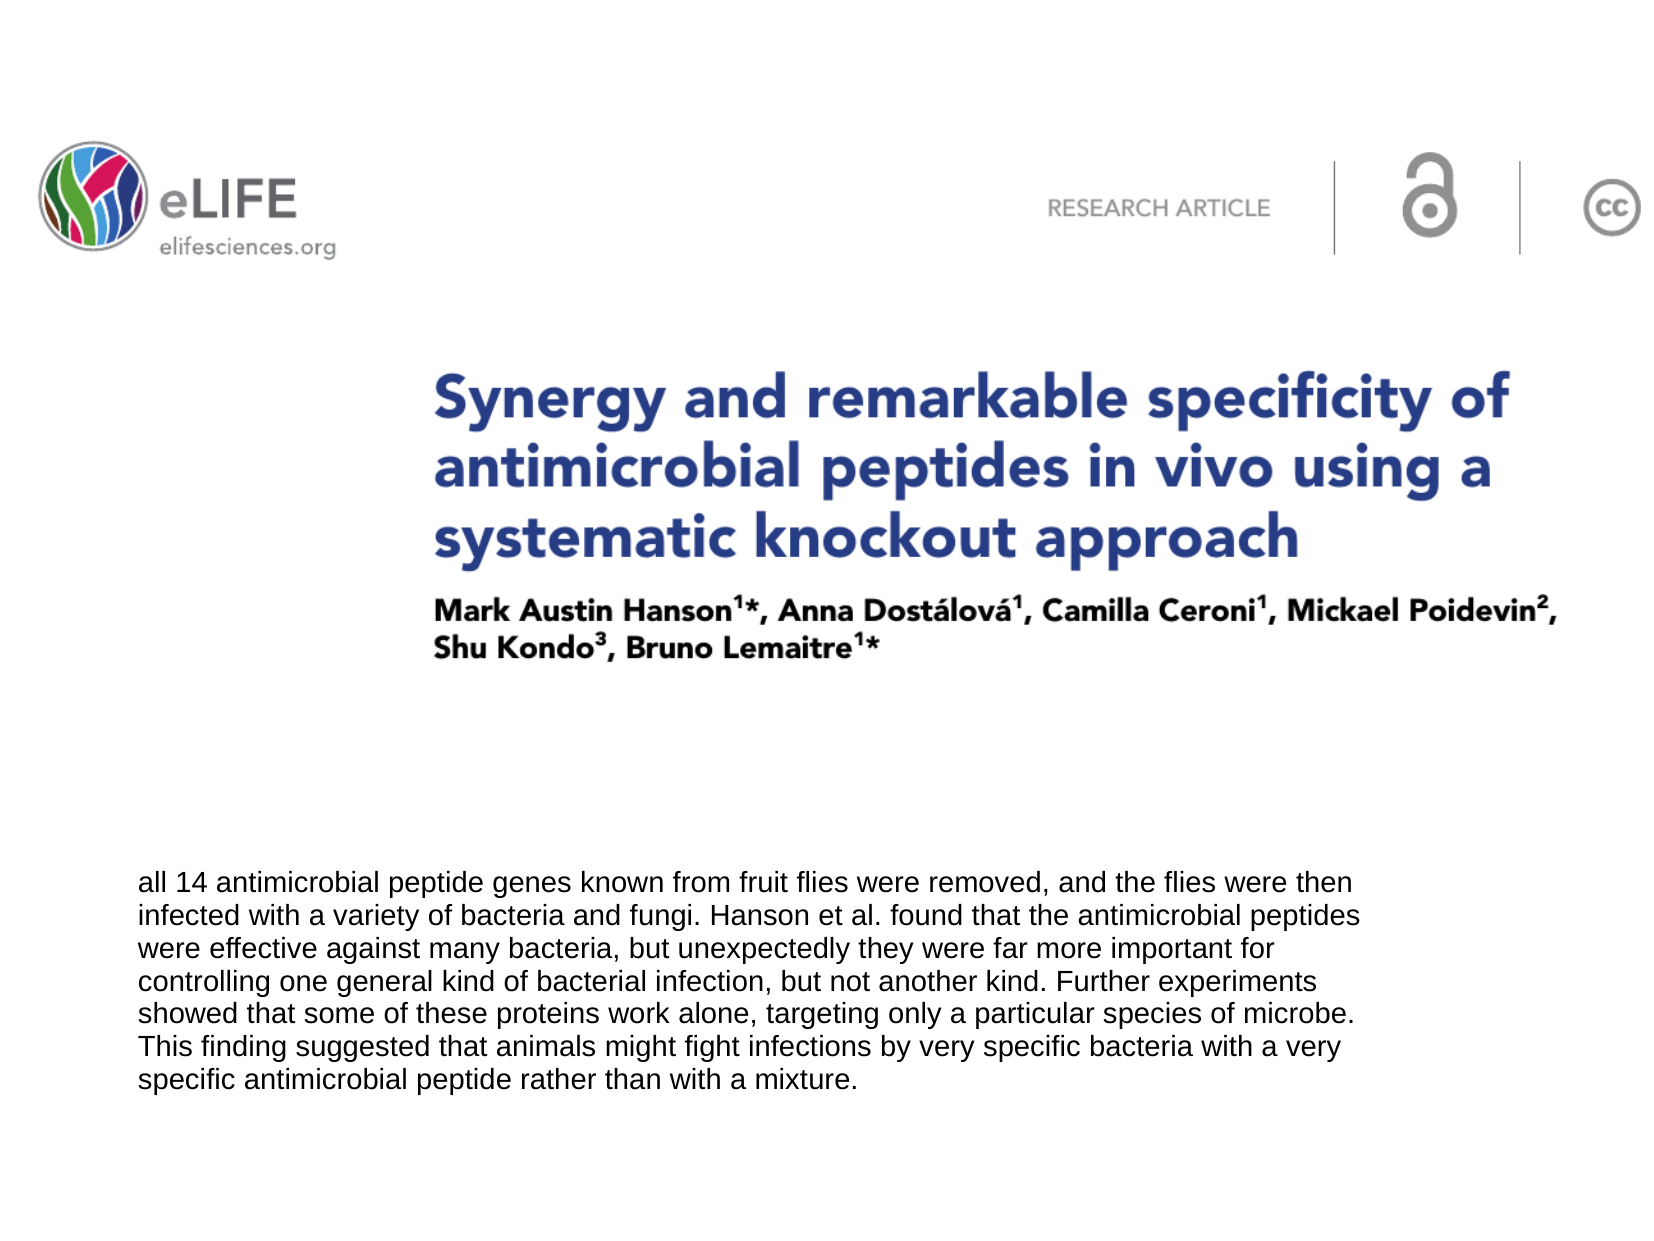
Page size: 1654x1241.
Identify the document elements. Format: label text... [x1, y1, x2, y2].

text_box all 14 antimicrobial peptide genes known from fruit flies were removed, and the flies were then infected with a variety of bacteria and fungi. Hanson et al. found that the antimicrobial peptides were effective against many bacteria, but unexpectedly they were far more important for controlling one general kind of bacterial infection, but not another kind. Further experiments showed that some of these proteins work alone, targeting only a particular species of microbe. This finding suggested that animals might fight infections by very specific bacteria with a very specific antimicrobial peptide rather than with a mixture. [123, 858, 1415, 1176]
picture [1, 119, 1654, 680]
